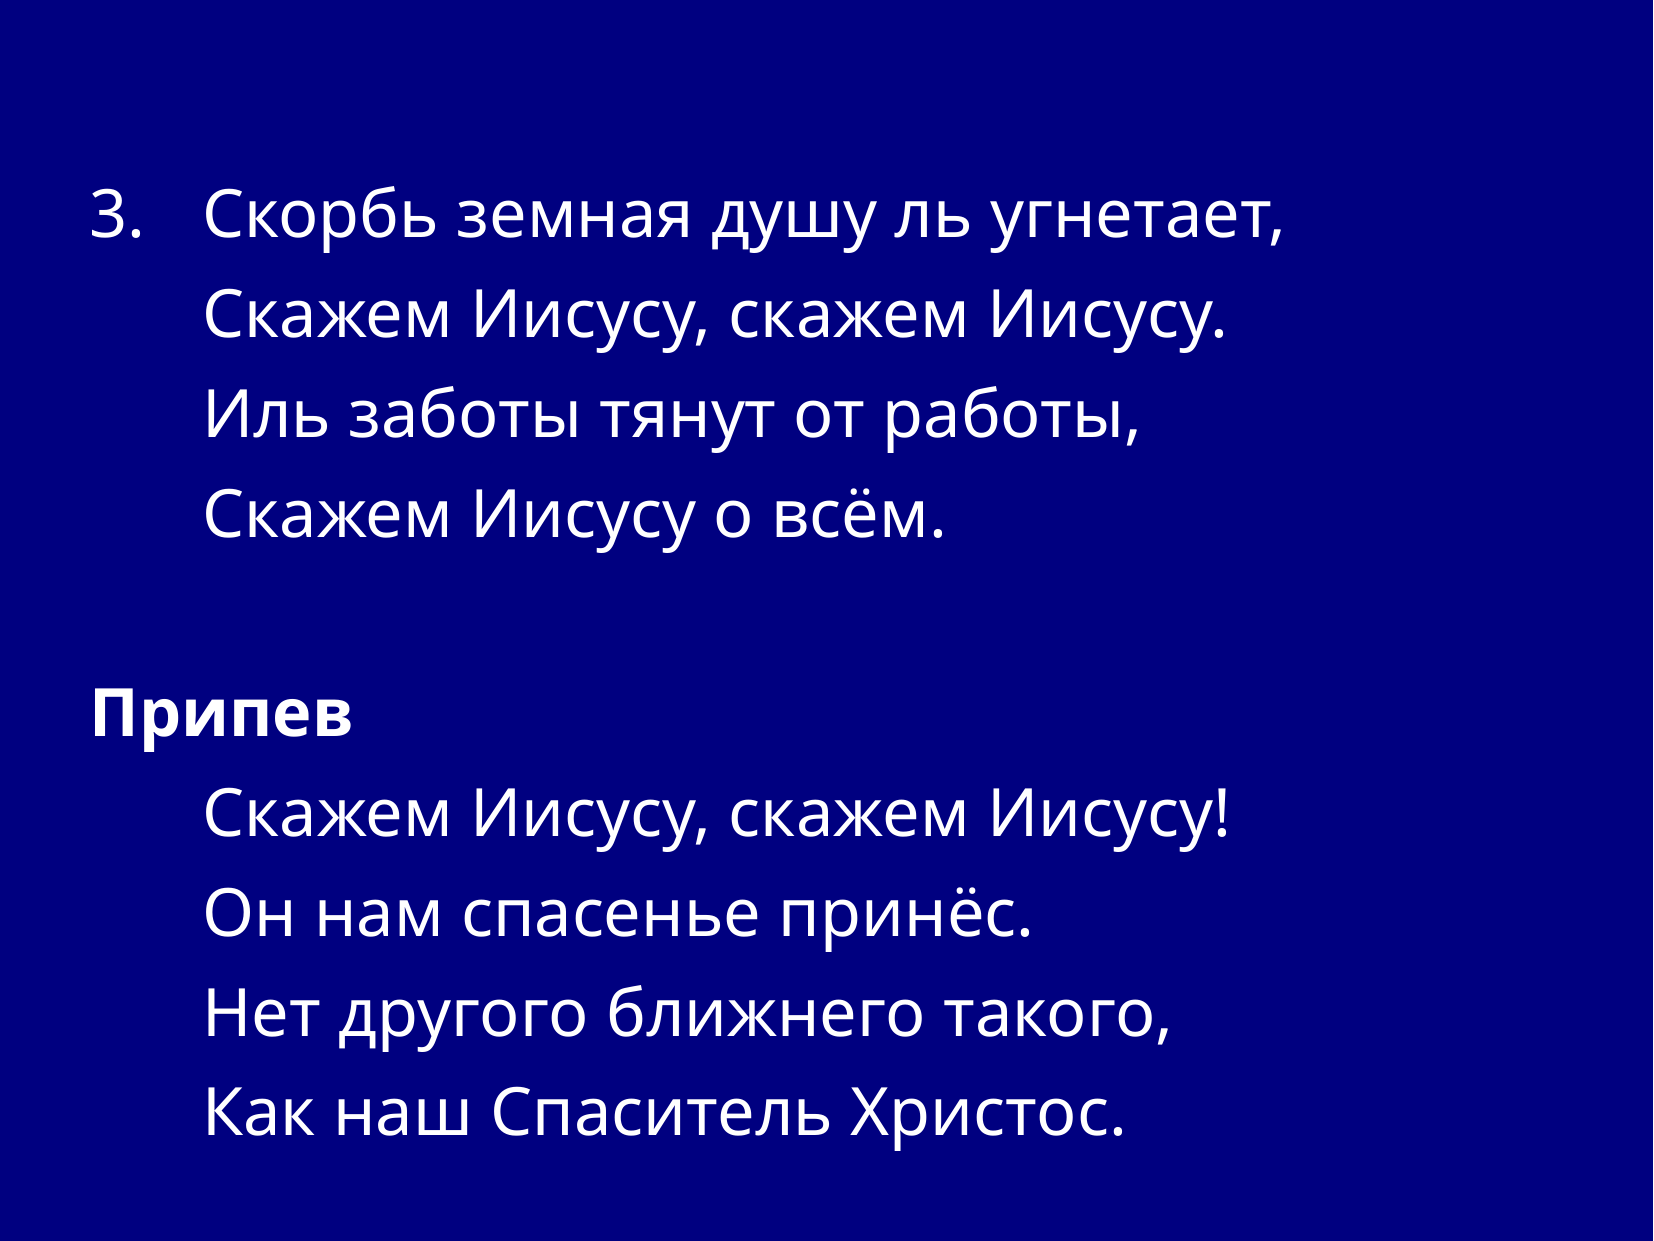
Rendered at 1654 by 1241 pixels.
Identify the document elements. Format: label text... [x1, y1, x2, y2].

text_box 3. Скорбь земная душу ль угнетает, Скажем Иисусу, скажем Иисусу. Иль заботы тянут от работы, Скажем Иисусу о всём. Припев Скажем Иисусу, скажем Иисусу! Он нам спасенье принёс. Нет другого ближнего такого, Как наш Спаситель Христос. [75, 150, 1576, 1163]
